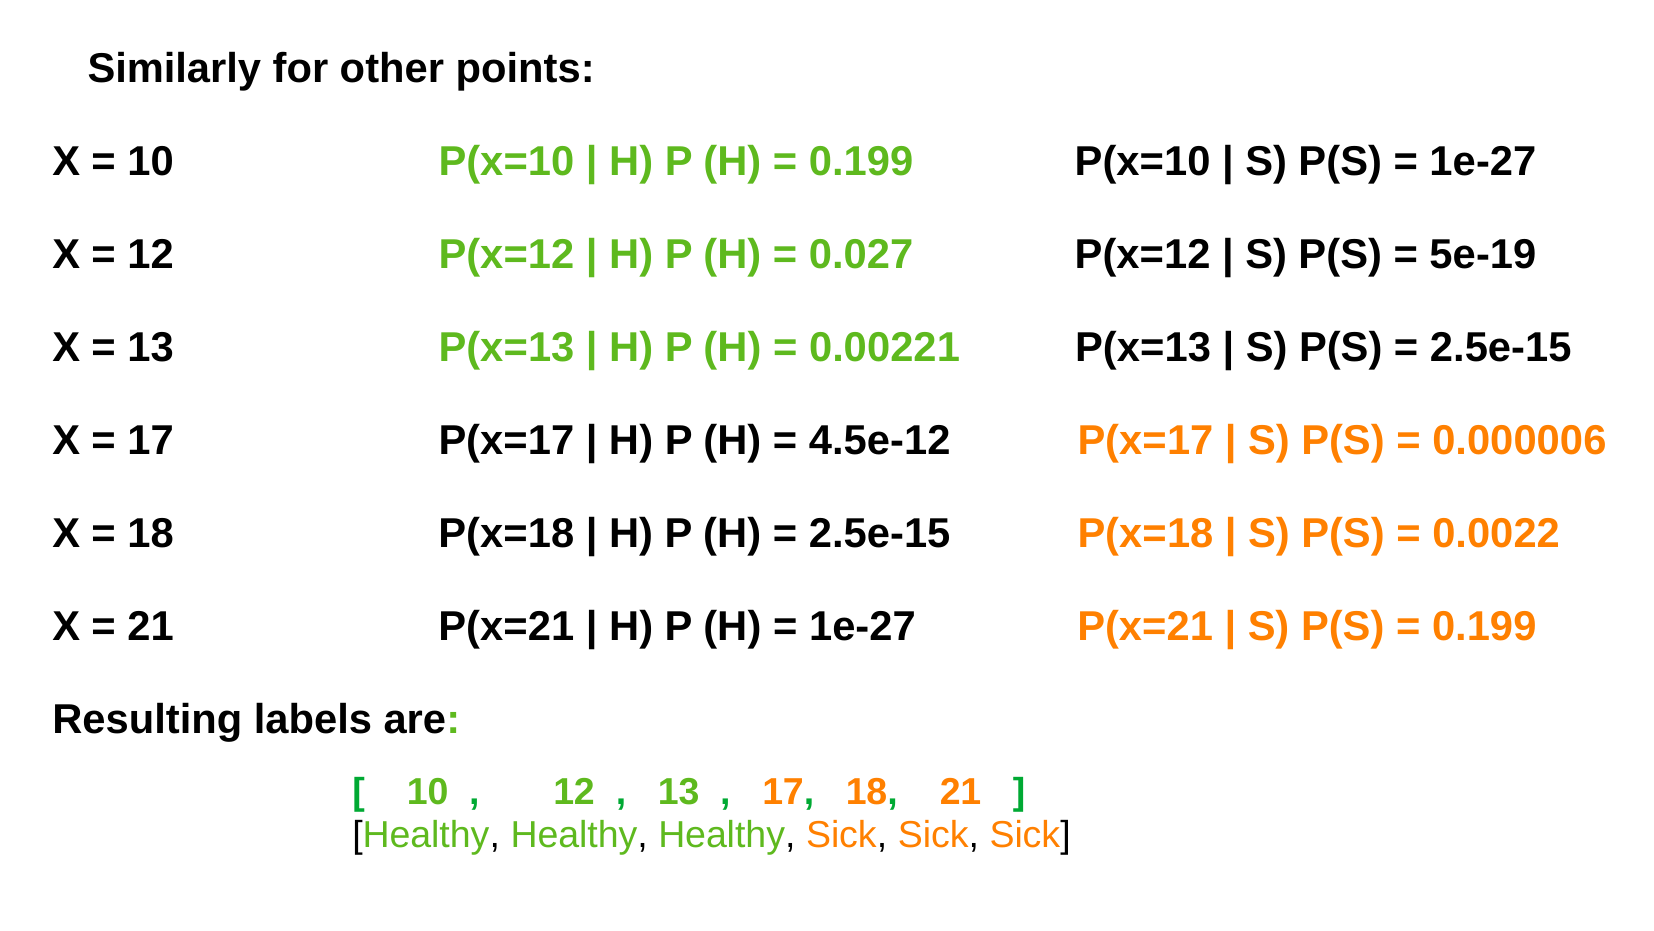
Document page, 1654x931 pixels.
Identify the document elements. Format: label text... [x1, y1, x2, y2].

text_box Similarly for other points: X = 10 P(x=10 | H) P (H) = 0.199 P(x=10 | S) P(S) = 1e-27 X = 12 P(x=12 | H) P (H) = 0.027 P(x=12 | S) P(S) = 5e-19 X = 13 P(x=13 | H) P (H) = 0.00221 P(x=13 | S) P(S) = 2.5e-15 X = 17 P(x=17 | H) P (H) = 4.5e-12 P(x=17 | S) P(S) = 0.000006 X = 18 P(x=18 | H) P (H) = 2.5e-15 P(x=18 | S) P(S) = 0.0022 X = 21 P(x=21 | H) P (H) = 1e-27 P(x=21 | S) P(S) = 0.199 [37, 37, 1634, 657]
text_box Resulting labels are: [37, 688, 526, 751]
text_box [ 10 , 12 , 13 , 17, 18, 21 ] [Healthy, Healthy, Healthy, Sick, Sick, Sick] [337, 763, 1126, 905]
